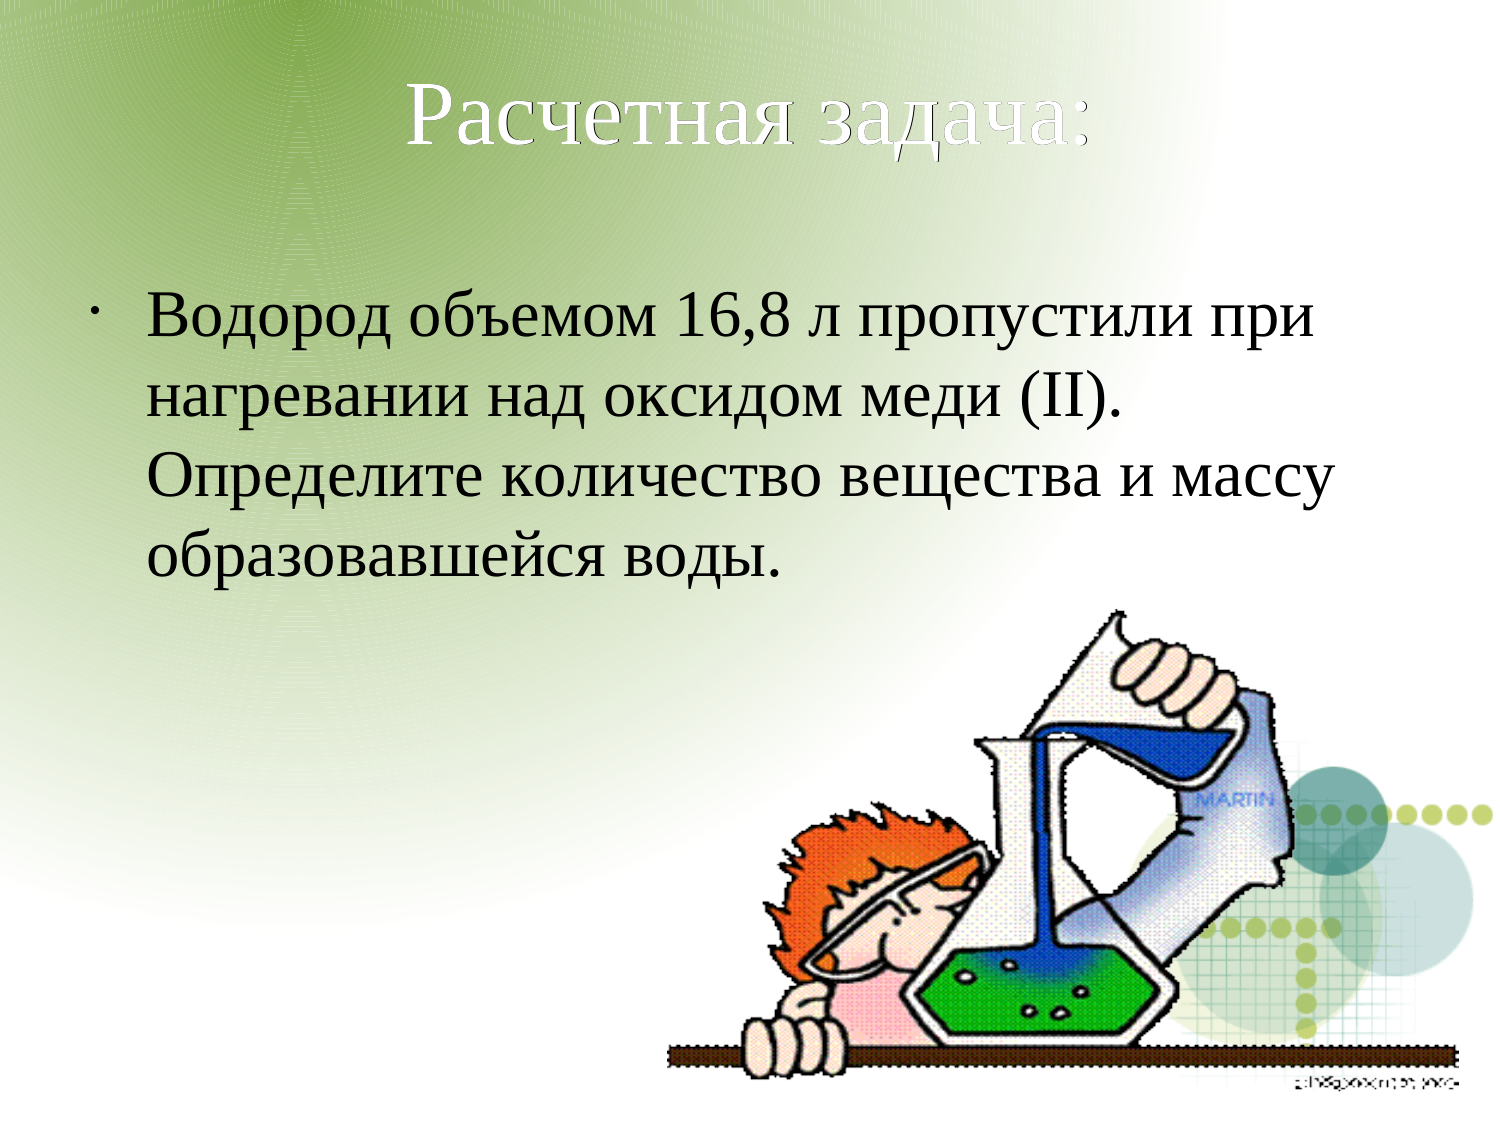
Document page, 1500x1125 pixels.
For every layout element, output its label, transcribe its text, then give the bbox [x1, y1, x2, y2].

title Расчетная задача: [75, 45, 1425, 233]
list Водород объемом 16,8 л пропустили при нагревании над оксидом меди (II). Определите количество вещества и массу образовавшейся воды. [75, 262, 1425, 1005]
picture [667, 609, 1500, 1098]
